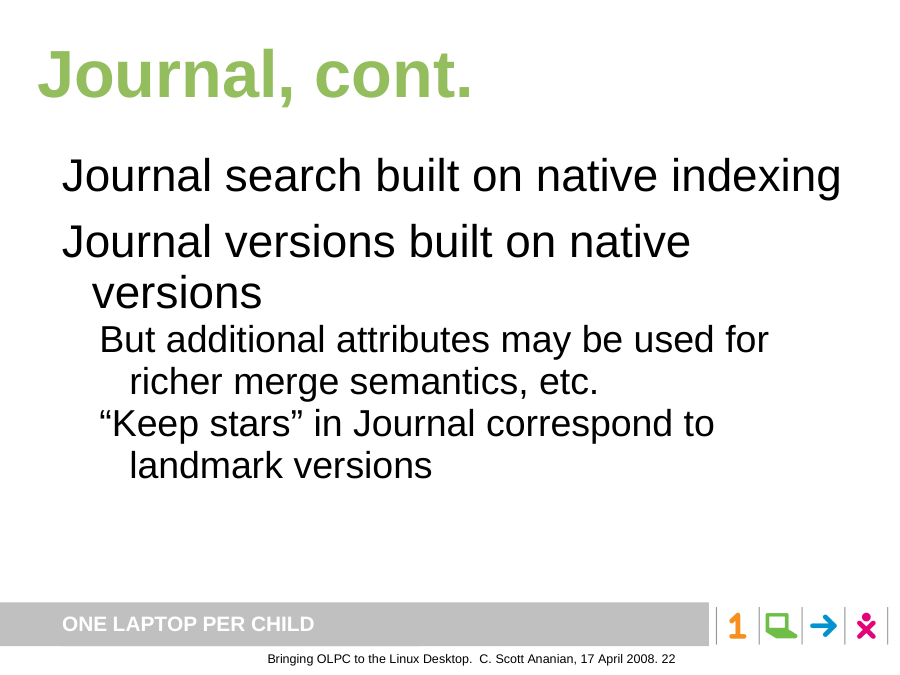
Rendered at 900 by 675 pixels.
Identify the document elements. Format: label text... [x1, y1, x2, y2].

picture [844, 598, 897, 654]
list Journal search built on native indexing Journal versions built on native versions But additional attributes may be used for richer merge semantics, etc. “Keep stars” in Journal correspond to landmark versions [61, 150, 844, 675]
title Journal, cont. [37, 37, 856, 225]
